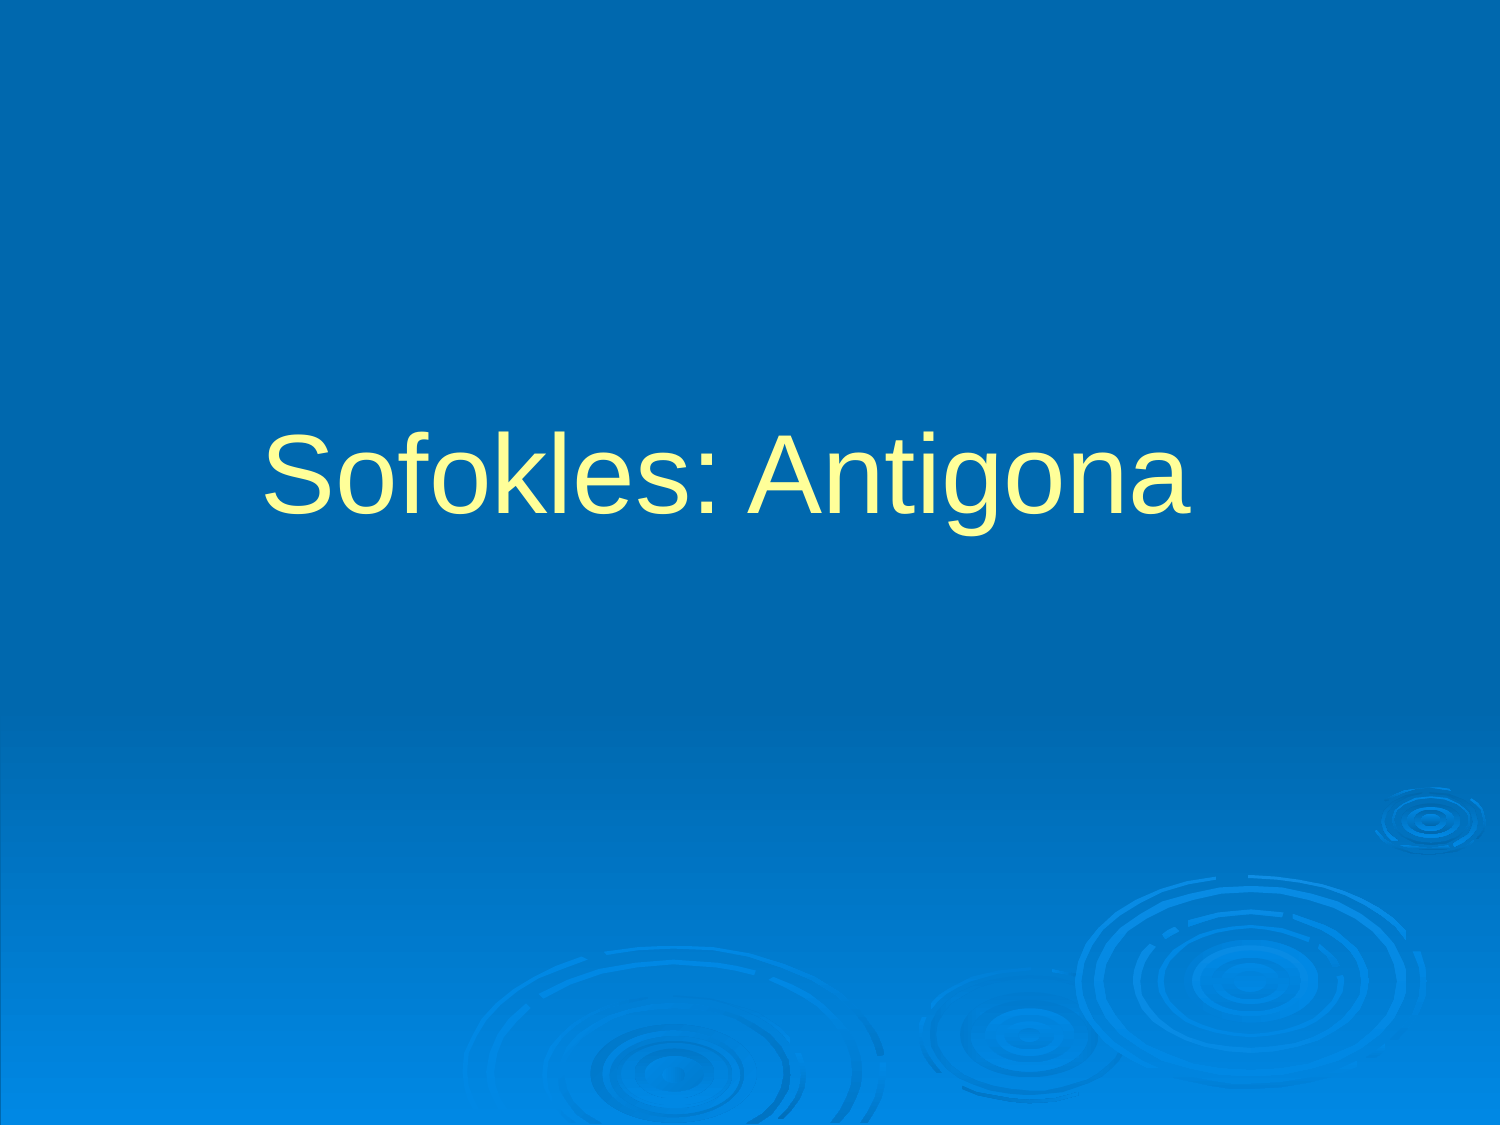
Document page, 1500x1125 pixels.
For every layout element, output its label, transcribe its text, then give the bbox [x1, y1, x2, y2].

title Sofokles: Antigona [88, 302, 1364, 544]
